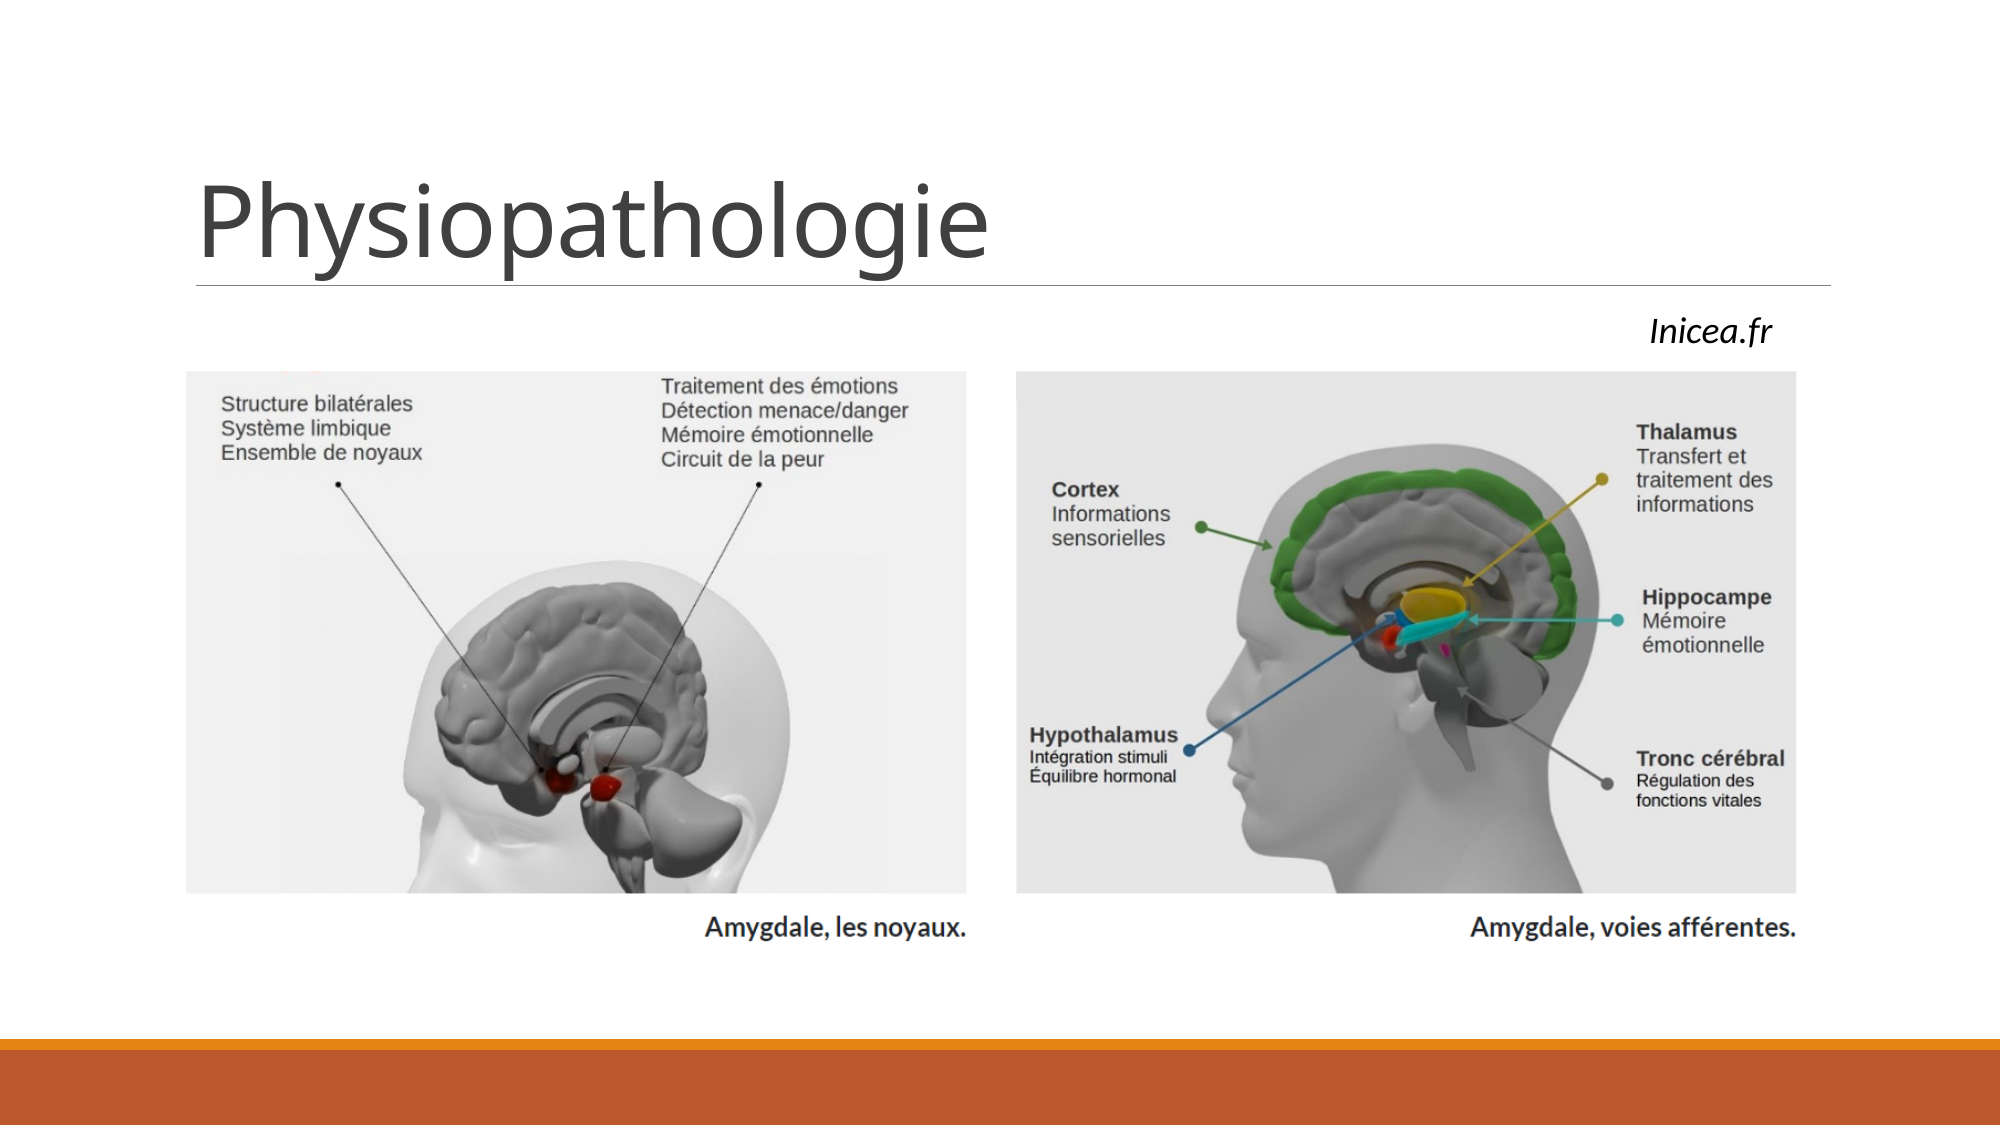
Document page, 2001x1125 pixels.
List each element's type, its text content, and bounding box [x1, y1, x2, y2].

picture [174, 358, 1825, 960]
title Physiopathologie [180, 47, 1831, 286]
text_box Inicea.fr [1634, 298, 1808, 359]
